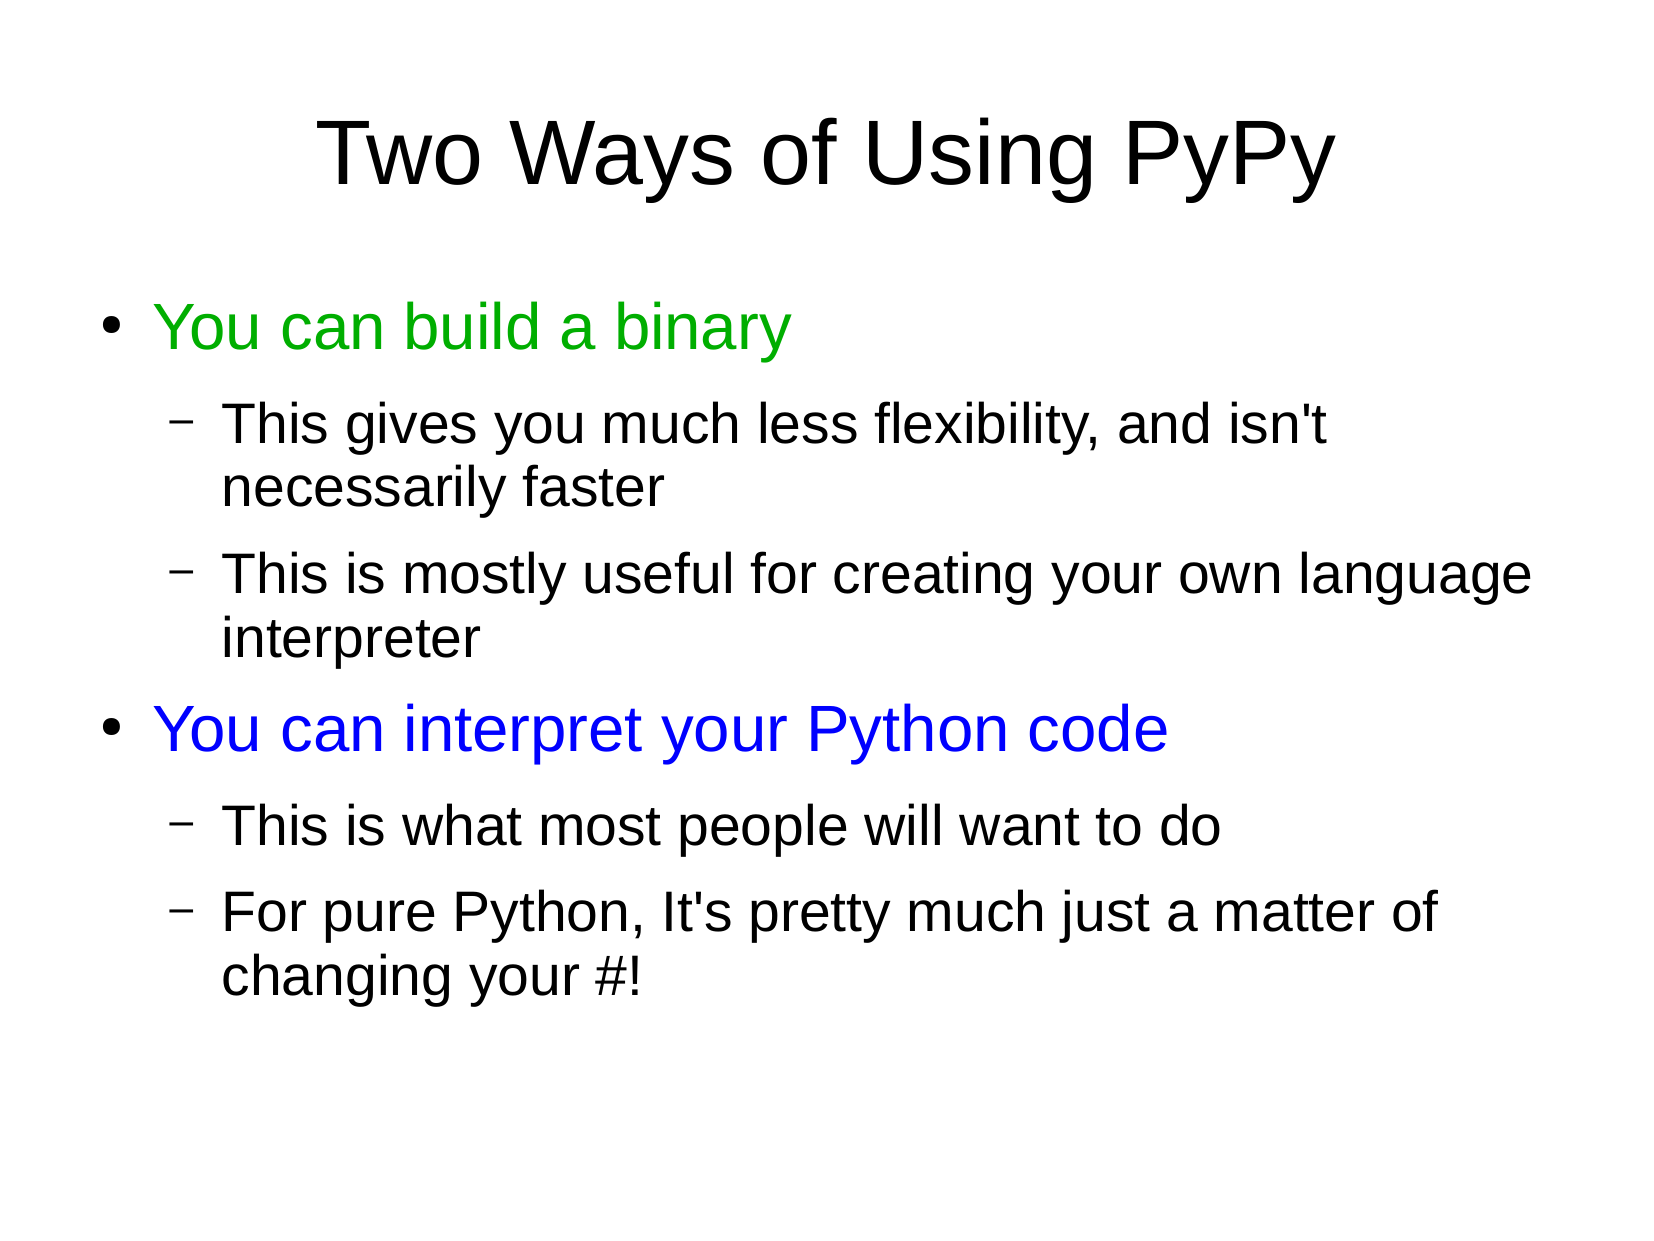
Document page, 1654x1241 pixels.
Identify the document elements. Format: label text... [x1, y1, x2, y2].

title Two Ways of Using PyPy [82, 49, 1571, 257]
list You can build a binary This gives you much less flexibility, and isn't necessarily faster This is mostly useful for creating your own language interpreter You can interpret your Python code This is what most people will want to do For pure Python, It's pretty much just a matter of changing your #! [82, 290, 1538, 1010]
